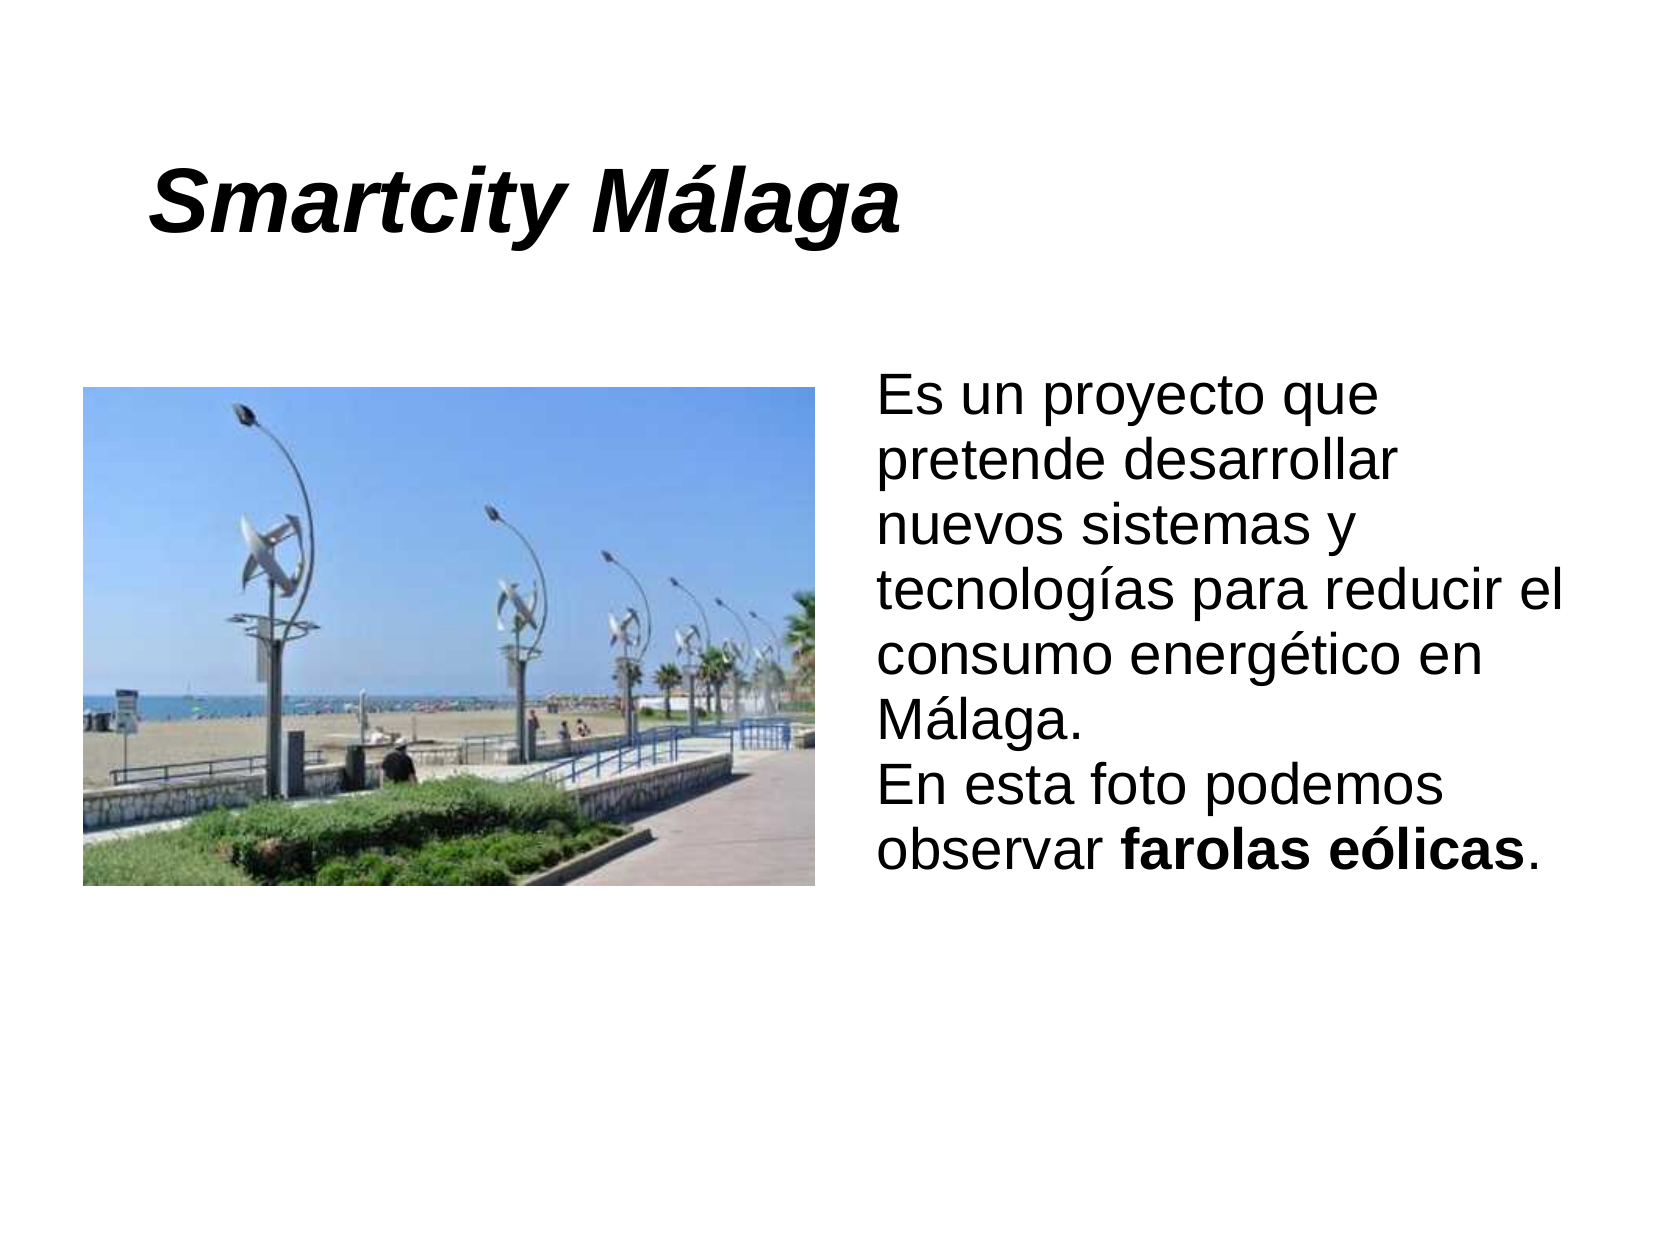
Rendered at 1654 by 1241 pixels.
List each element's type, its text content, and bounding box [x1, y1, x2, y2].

text_box Smartcity Málaga [94, 141, 934, 362]
picture [83, 387, 815, 886]
text_box Es un proyecto que pretende desarrollar nuevos sistemas y tecnologías para reducir el consumo energético en Málaga. En esta foto podemos observar farolas eólicas. [862, 354, 1583, 892]
